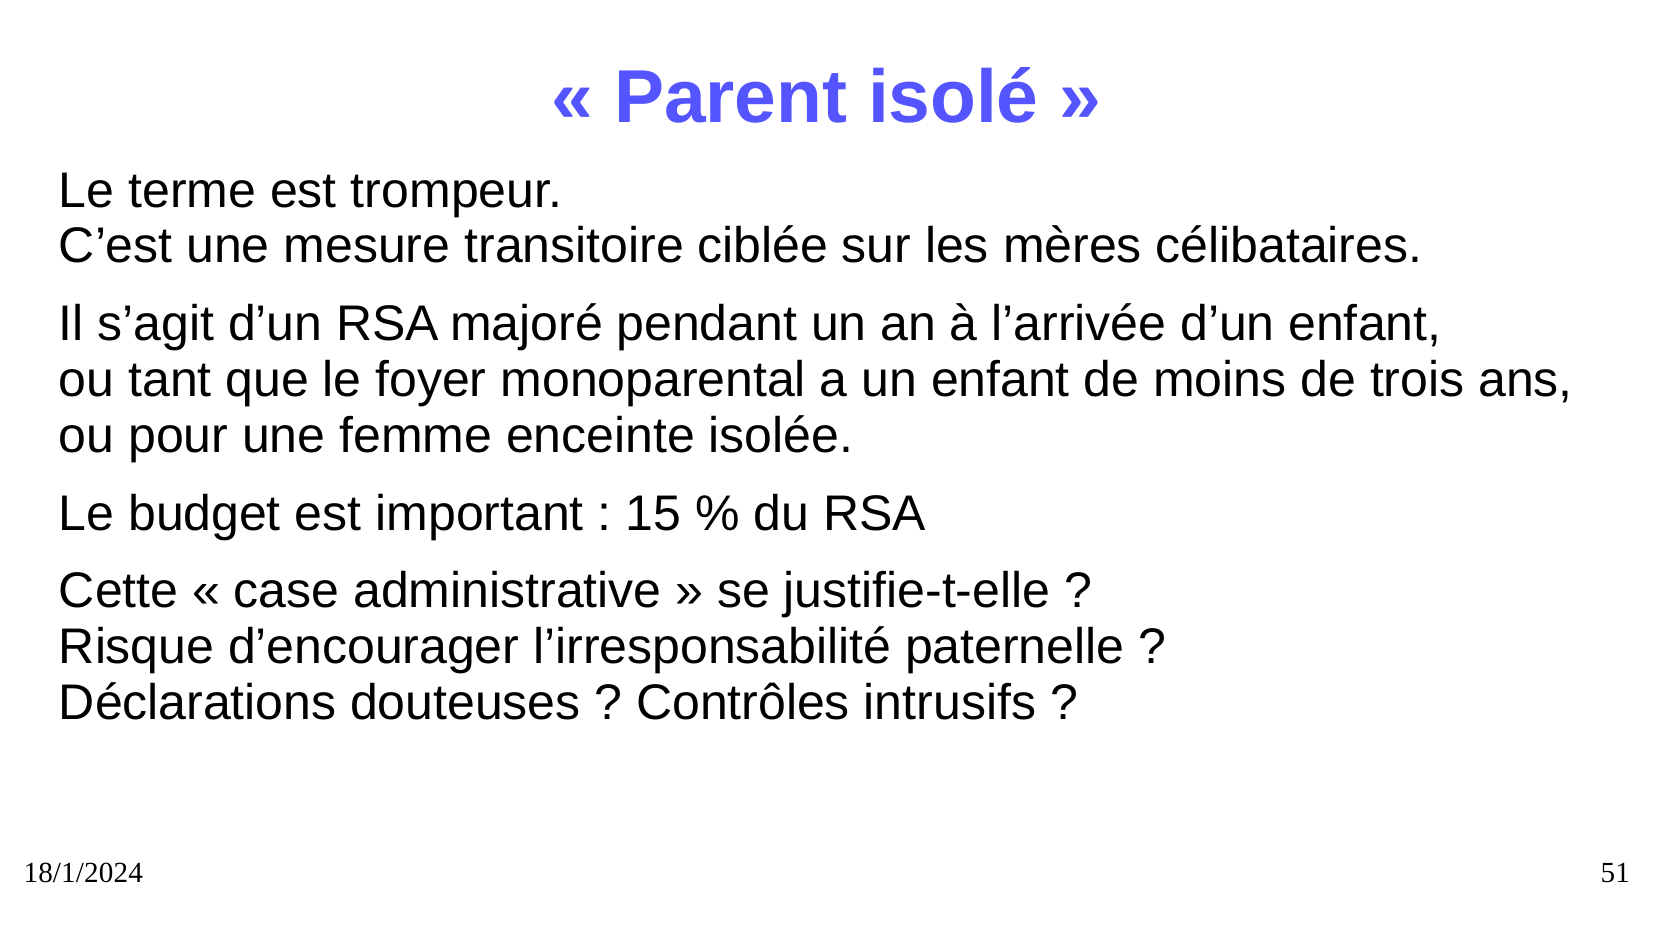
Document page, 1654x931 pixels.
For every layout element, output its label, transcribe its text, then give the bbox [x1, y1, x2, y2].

title « Parent isolé » [82, 37, 1571, 156]
list Le terme est trompeur. C’est une mesure transitoire ciblée sur les mères célibataires. Il s’agit d’un RSA majoré pendant un an à l’arrivée d’un enfant, ou tant que le foyer monoparental a un enfant de moins de trois ans, ou pour une femme enceinte isolée. Le budget est important : 15 % du RSA Cette « case administrative » se justifie-t-elle ? Risque d’encourager l’irresponsabilité paternelle ? Déclarations douteuses ? Contrôles intrusifs ? [59, 161, 1595, 831]
